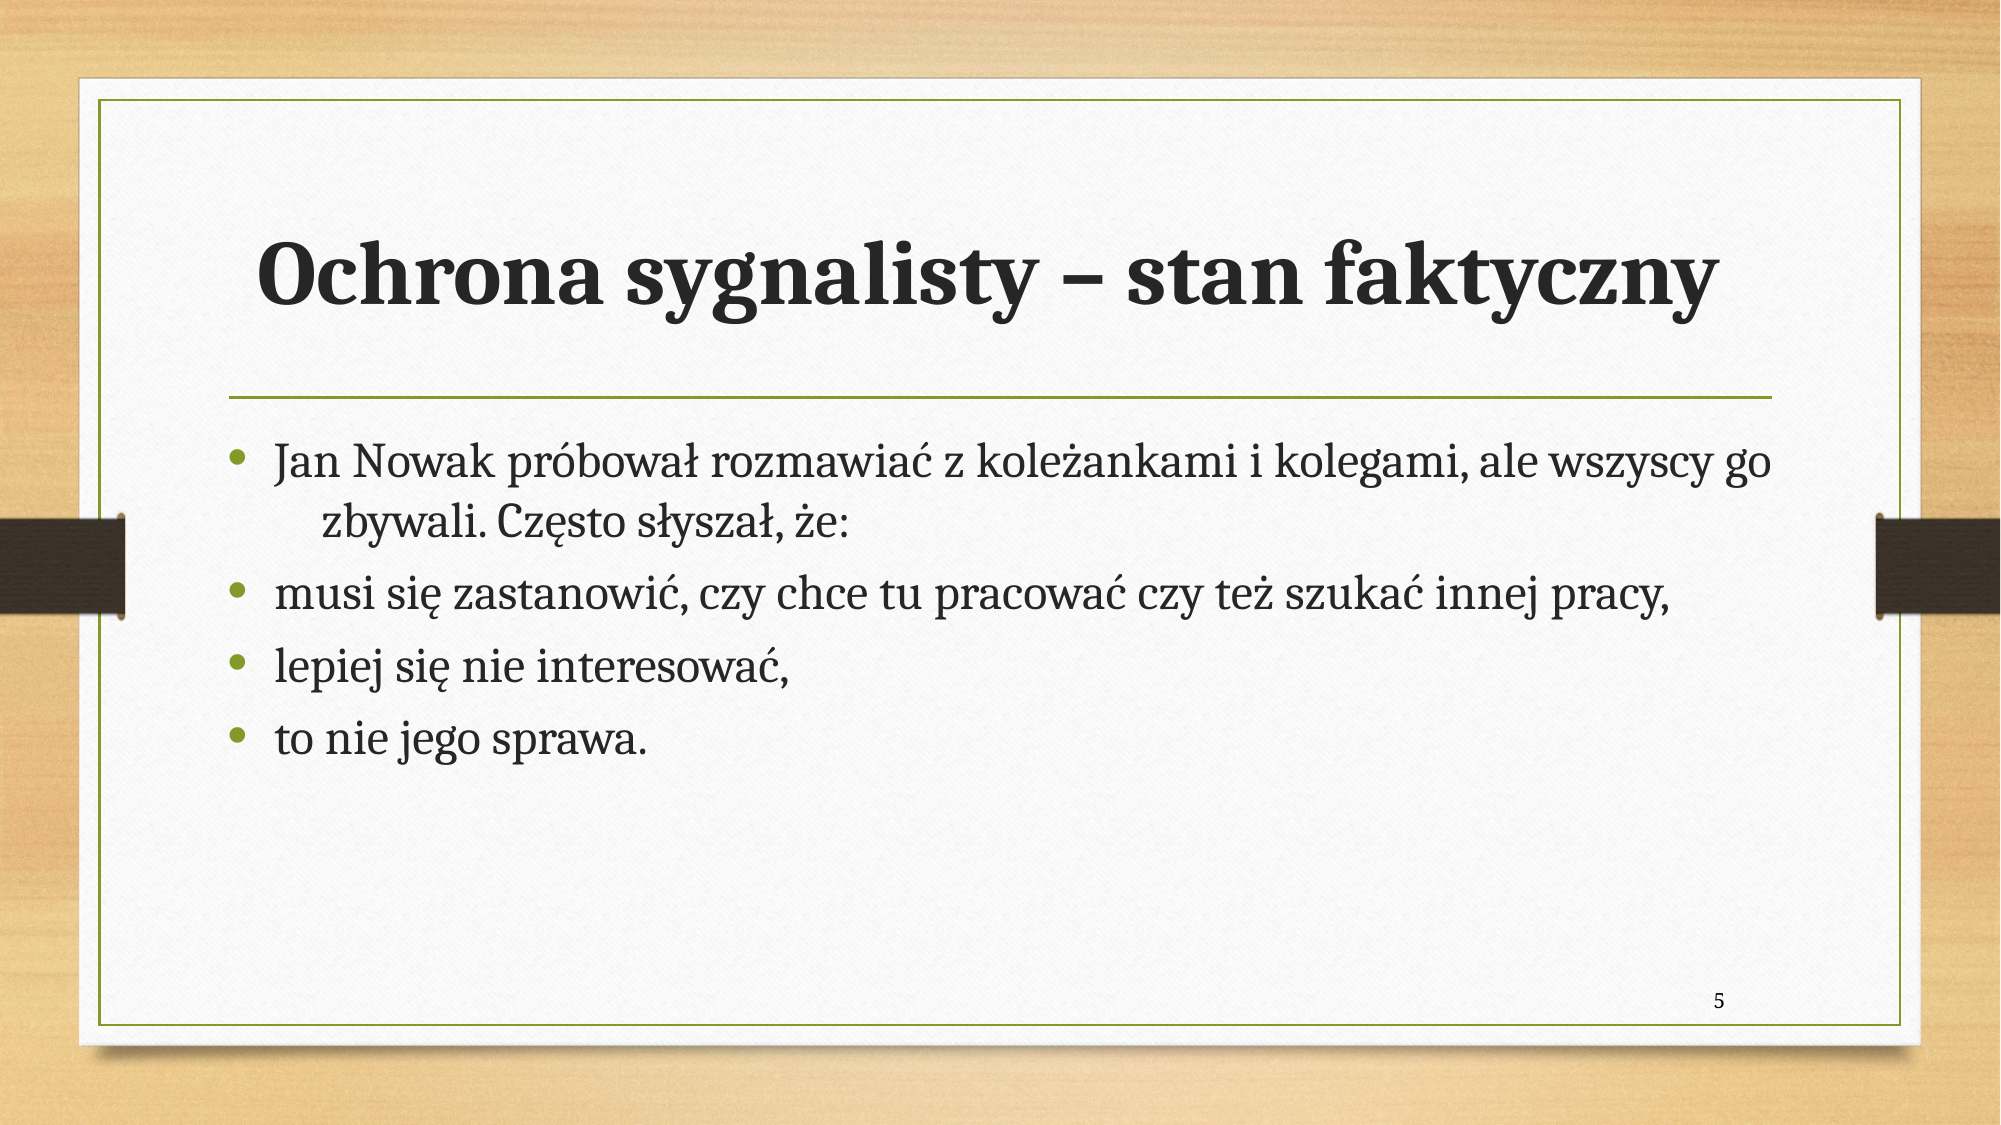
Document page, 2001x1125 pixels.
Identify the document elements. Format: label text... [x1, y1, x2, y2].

title Ochrona sygnalisty – stan faktyczny [212, 161, 1788, 376]
list Jan Nowak próbował rozmawiać z koleżankami i kolegami, ale wszyscy go zbywali. Często słyszał, że: musi się zastanowić, czy chce tu pracować czy też szukać innej pracy, lepiej się nie interesować, to nie jego sprawa. [212, 419, 1788, 964]
text_box [1698, 979, 1788, 1026]
